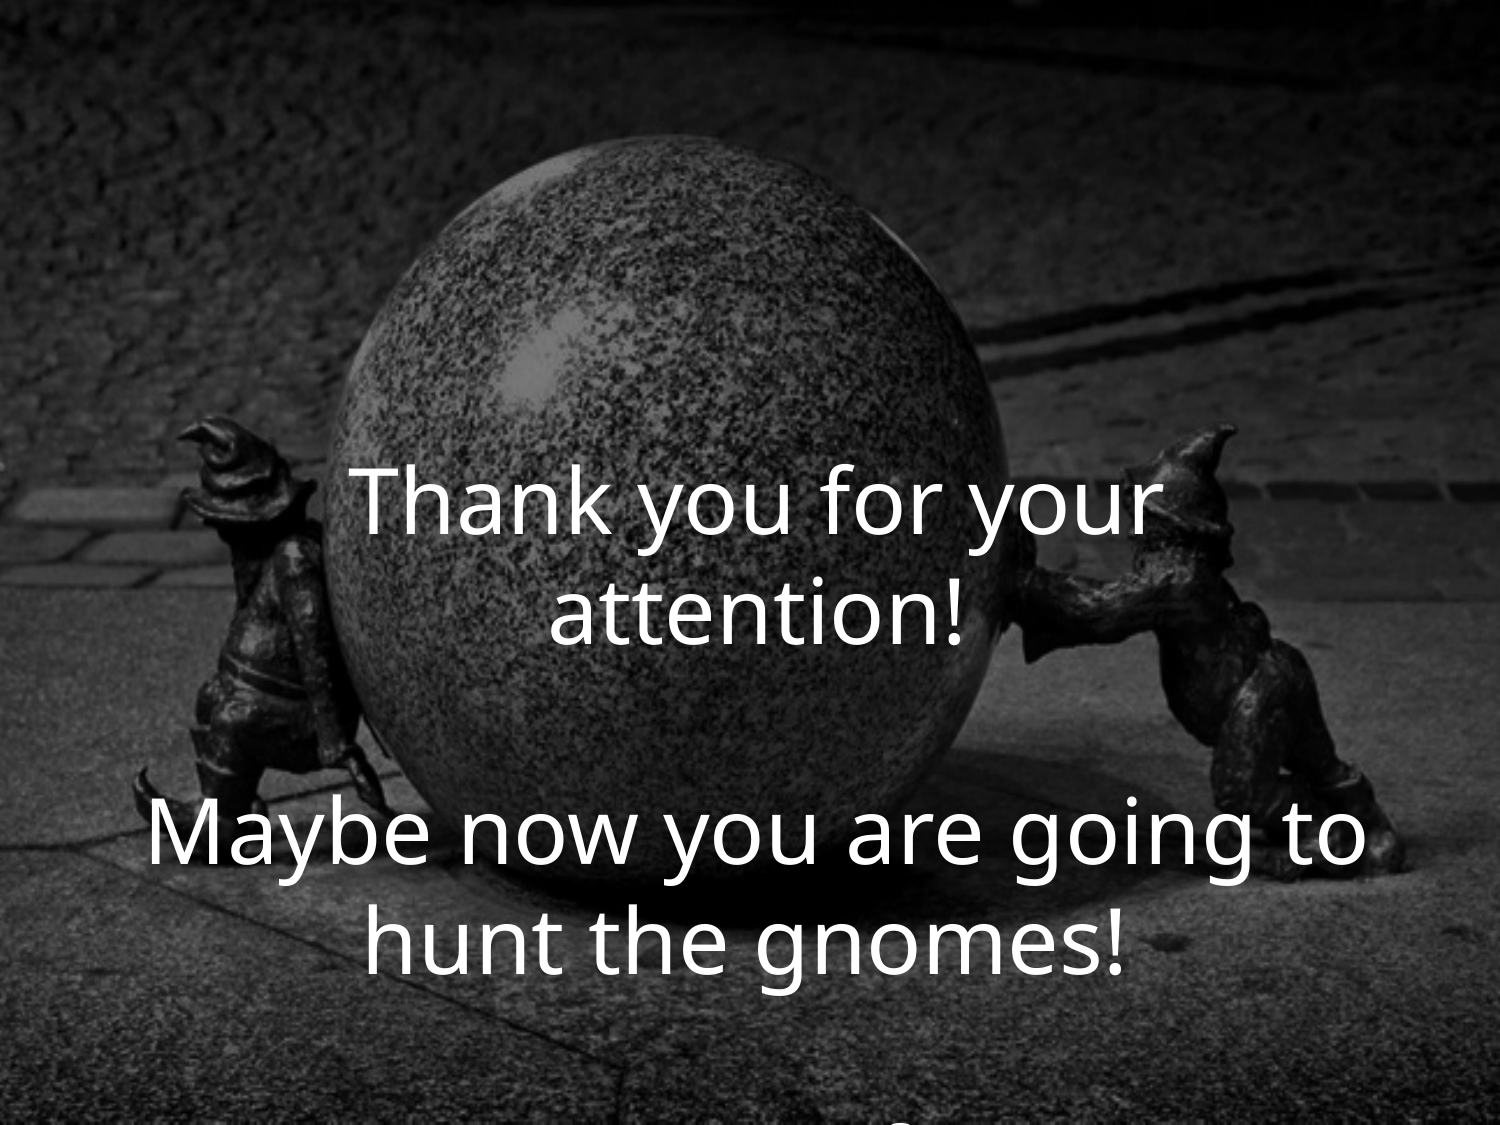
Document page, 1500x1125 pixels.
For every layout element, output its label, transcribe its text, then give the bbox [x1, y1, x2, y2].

title Thank you for your attention! Maybe now you are going to hunt the gnomes! It's great fun! [119, 435, 1395, 623]
